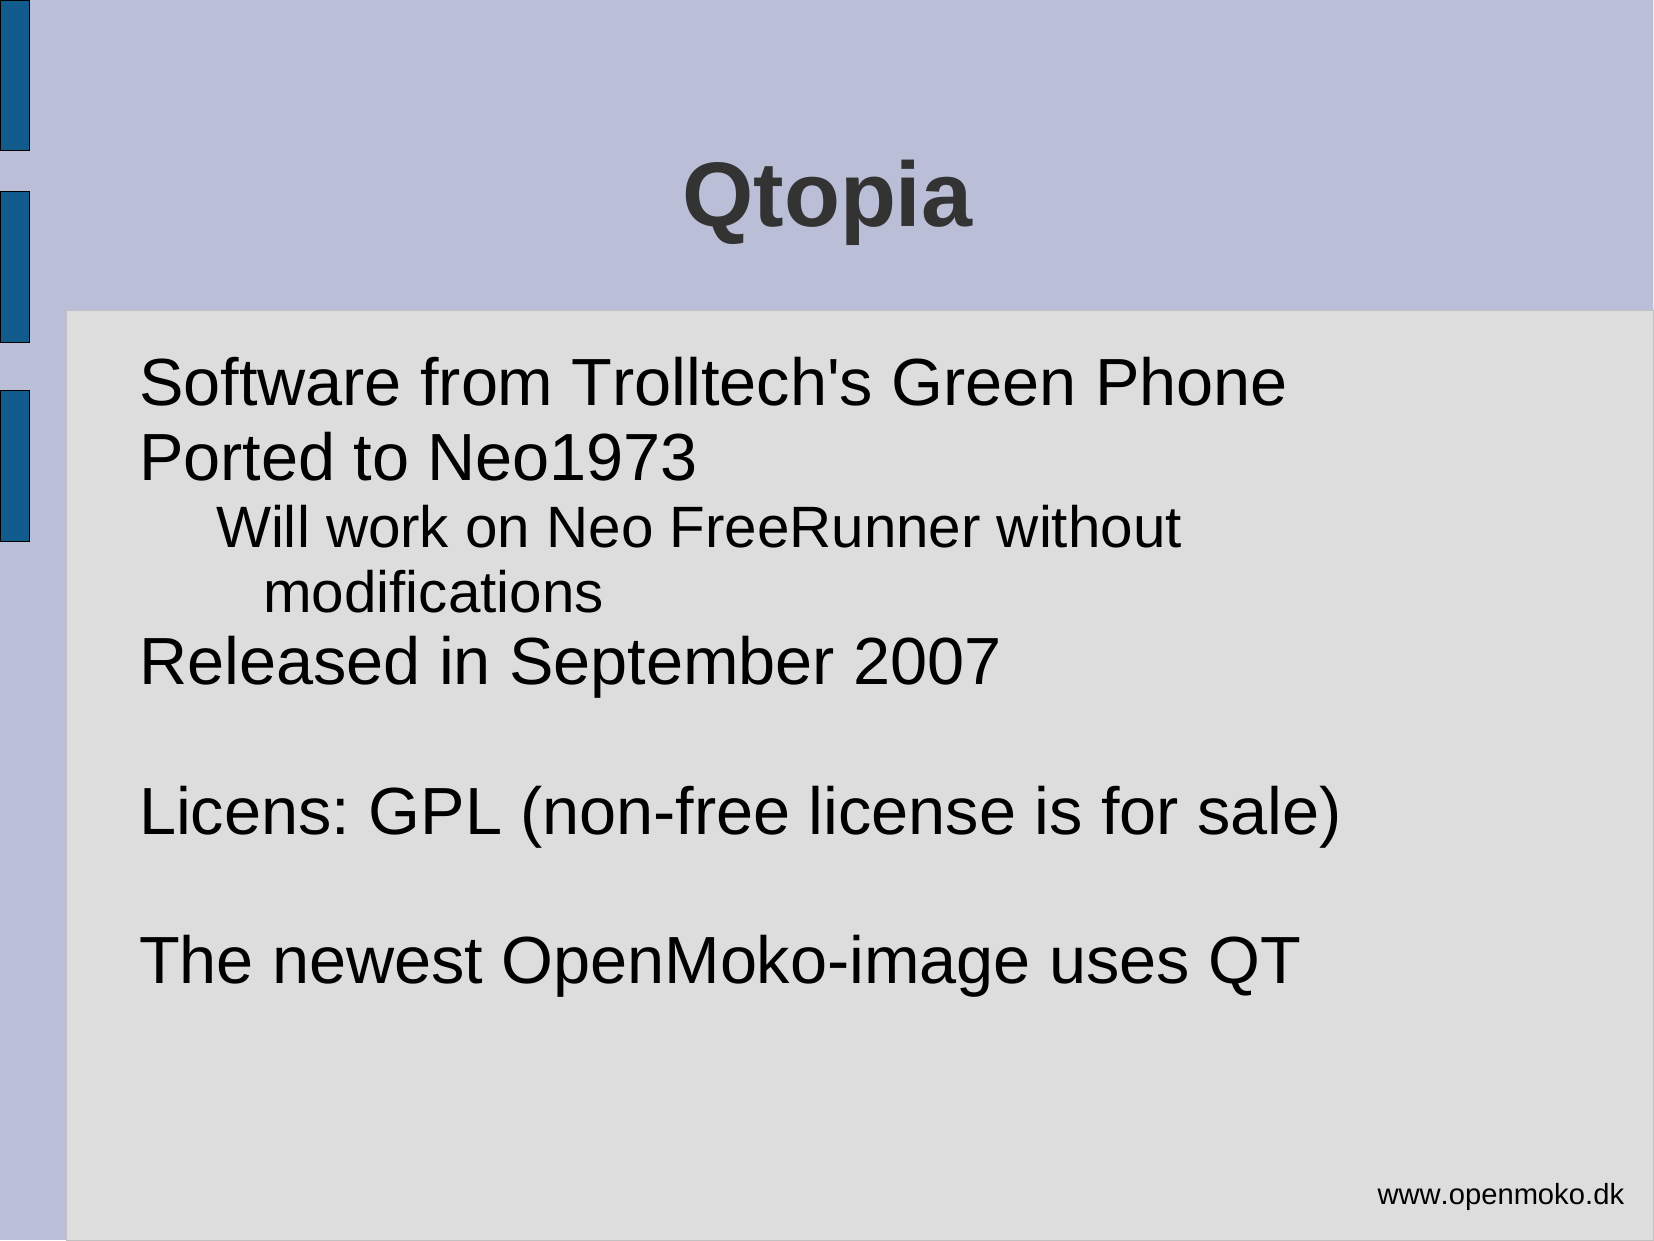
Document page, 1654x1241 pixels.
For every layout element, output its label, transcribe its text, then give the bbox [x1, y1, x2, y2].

list Software from Trolltech's Green Phone Ported to Neo1973 Will work on Neo FreeRunner without modifications Released in September 2007 Licens: GPL (non-free license is for sale) The newest OpenMoko-image uses QT [121, 344, 1534, 1127]
title Qtopia [121, 91, 1534, 299]
